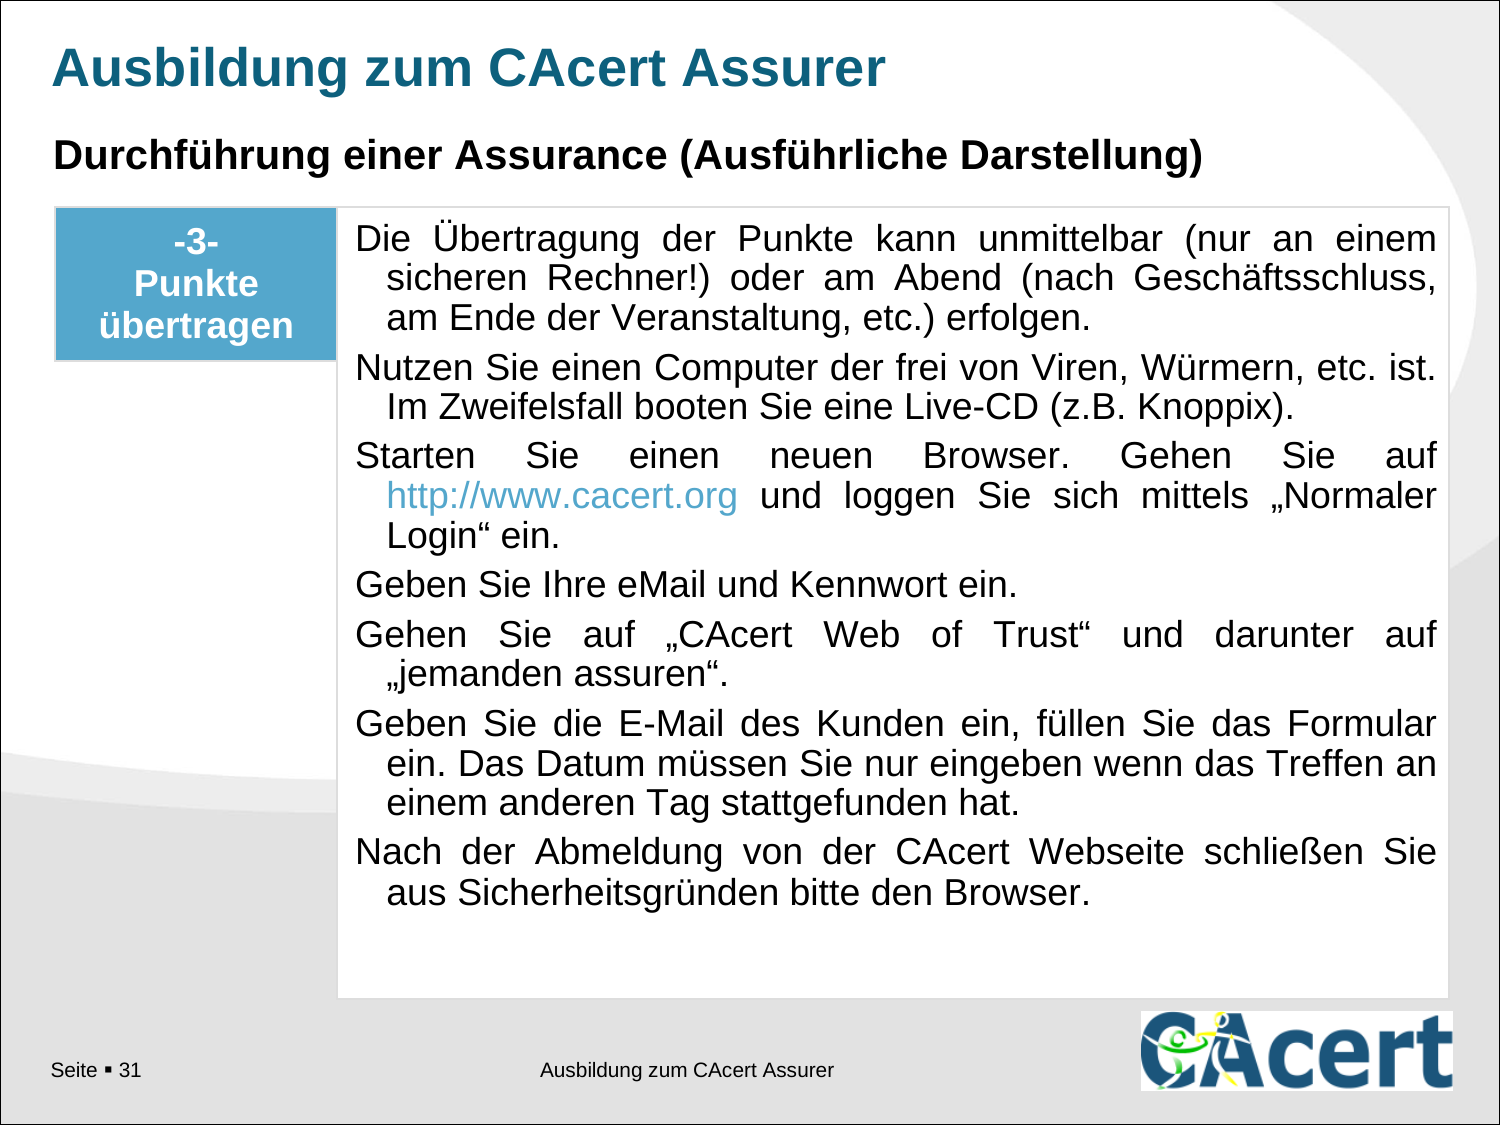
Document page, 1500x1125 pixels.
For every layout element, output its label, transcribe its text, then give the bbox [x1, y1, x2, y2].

text_box Durchführung einer Assurance (Ausführliche Darstellung) [53, 125, 1451, 185]
text_box -3- Punkte übertragen [55, 207, 337, 361]
picture [1, 1, 1499, 1124]
title Ausbildung zum CAcert Assurer [51, 19, 1450, 118]
text_box Die Übertragung der Punkte kann unmittelbar (nur an einem sicheren Rechner!) oder am Abend (nach Geschäftsschluss, am Ende der Veranstaltung, etc.) erfolgen. Nutzen Sie einen Computer der frei von Viren, Würmern, etc. ist. Im Zweifelsfall booten Sie eine Live-CD (z.B. Knoppix). Starten Sie einen neuen Browser. Gehen Sie auf http://www.cacert.org und loggen Sie sich mittels „Normaler Login“ ein. Geben Sie Ihre eMail und Kennwort ein. Gehen Sie auf „CAcert Web of Trust“ und darunter auf „jemanden assuren“. Geben Sie die E-Mail des Kunden ein, füllen Sie das Formular ein. Das Datum müssen Sie nur eingeben wenn das Treffen an einem anderen Tag stattgefunden hat. Nach der Abmeldung von der CAcert Webseite schließen Sie aus Sicherheitsgründen bitte den Browser. [337, 207, 1450, 1000]
